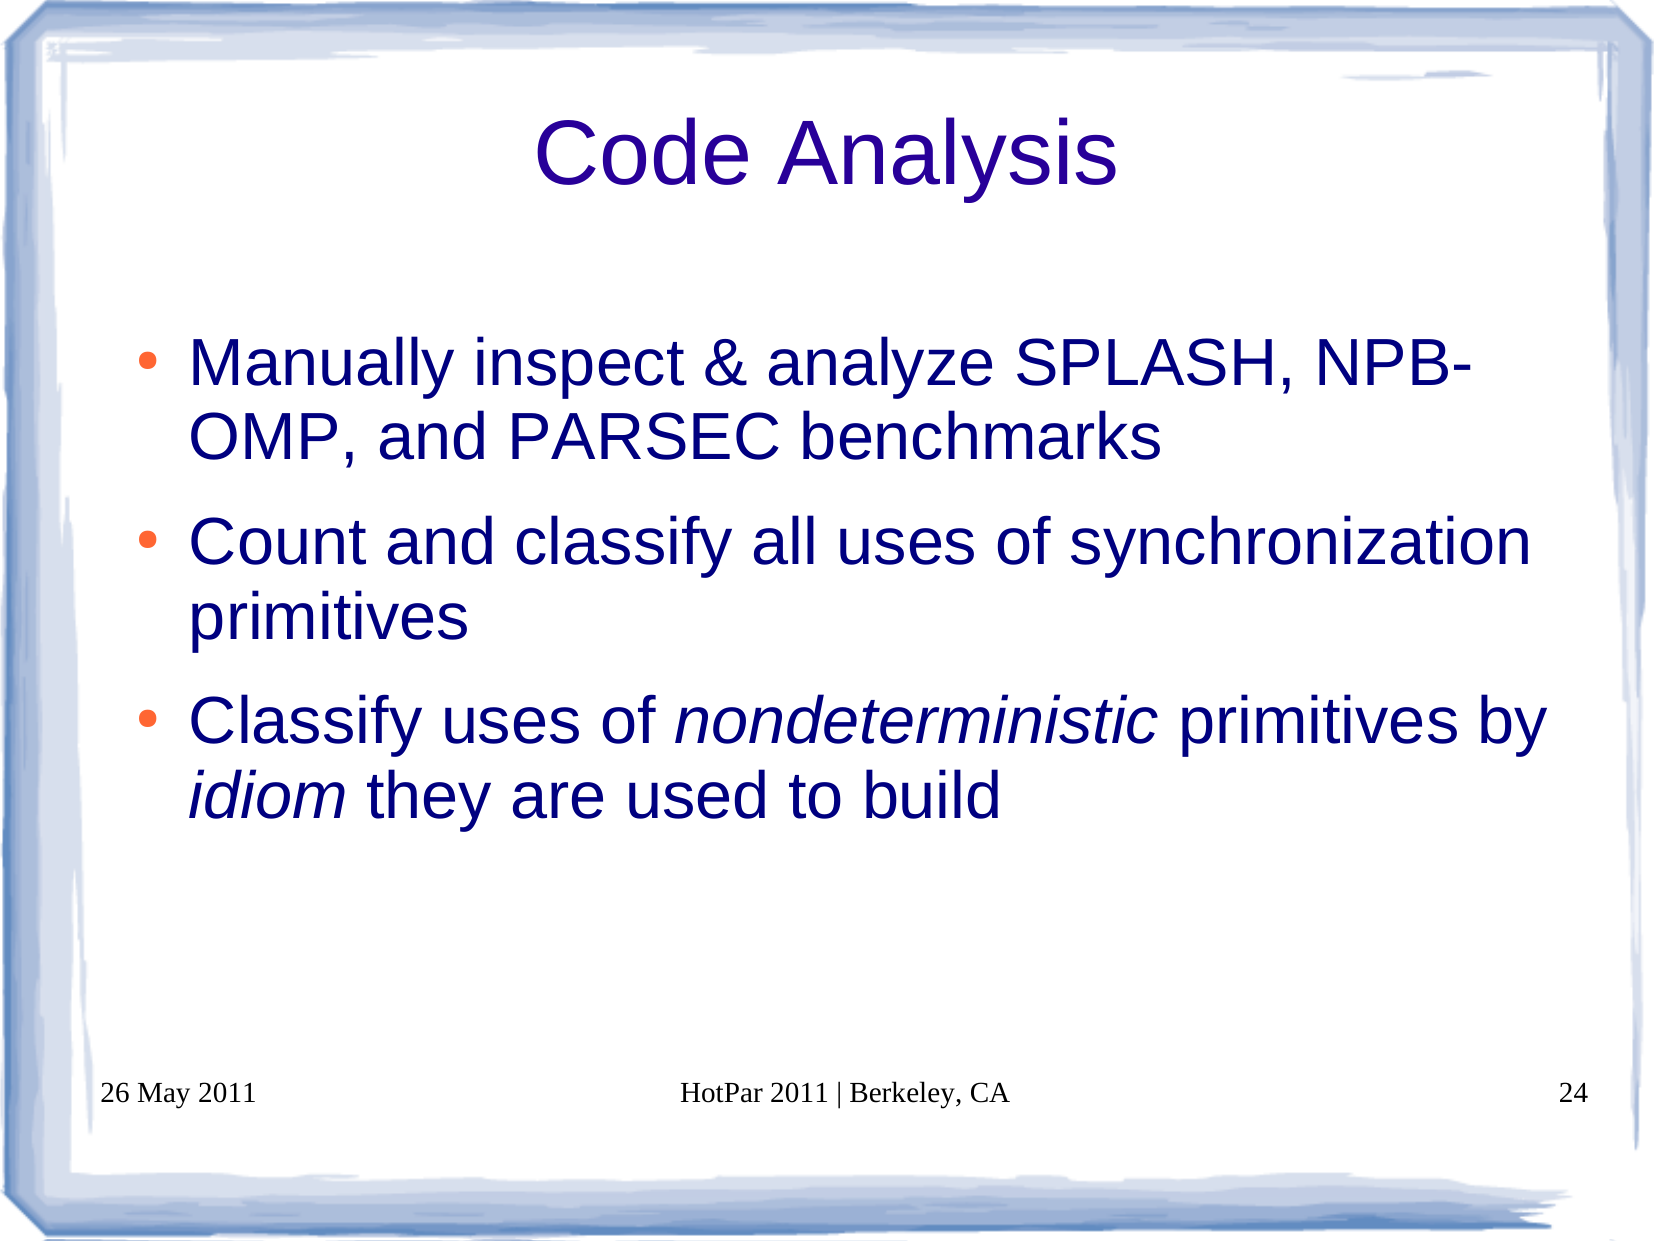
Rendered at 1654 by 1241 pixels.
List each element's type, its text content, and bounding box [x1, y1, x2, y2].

title Code Analysis [82, 56, 1571, 250]
list Manually inspect & analyze SPLASH, NPB-OMP, and PARSEC benchmarks Count and classify all uses of synchronization primitives Classify uses of nondeterministic primitives by idiom they are used to build [118, 324, 1571, 990]
picture [0, 0, 1654, 1241]
